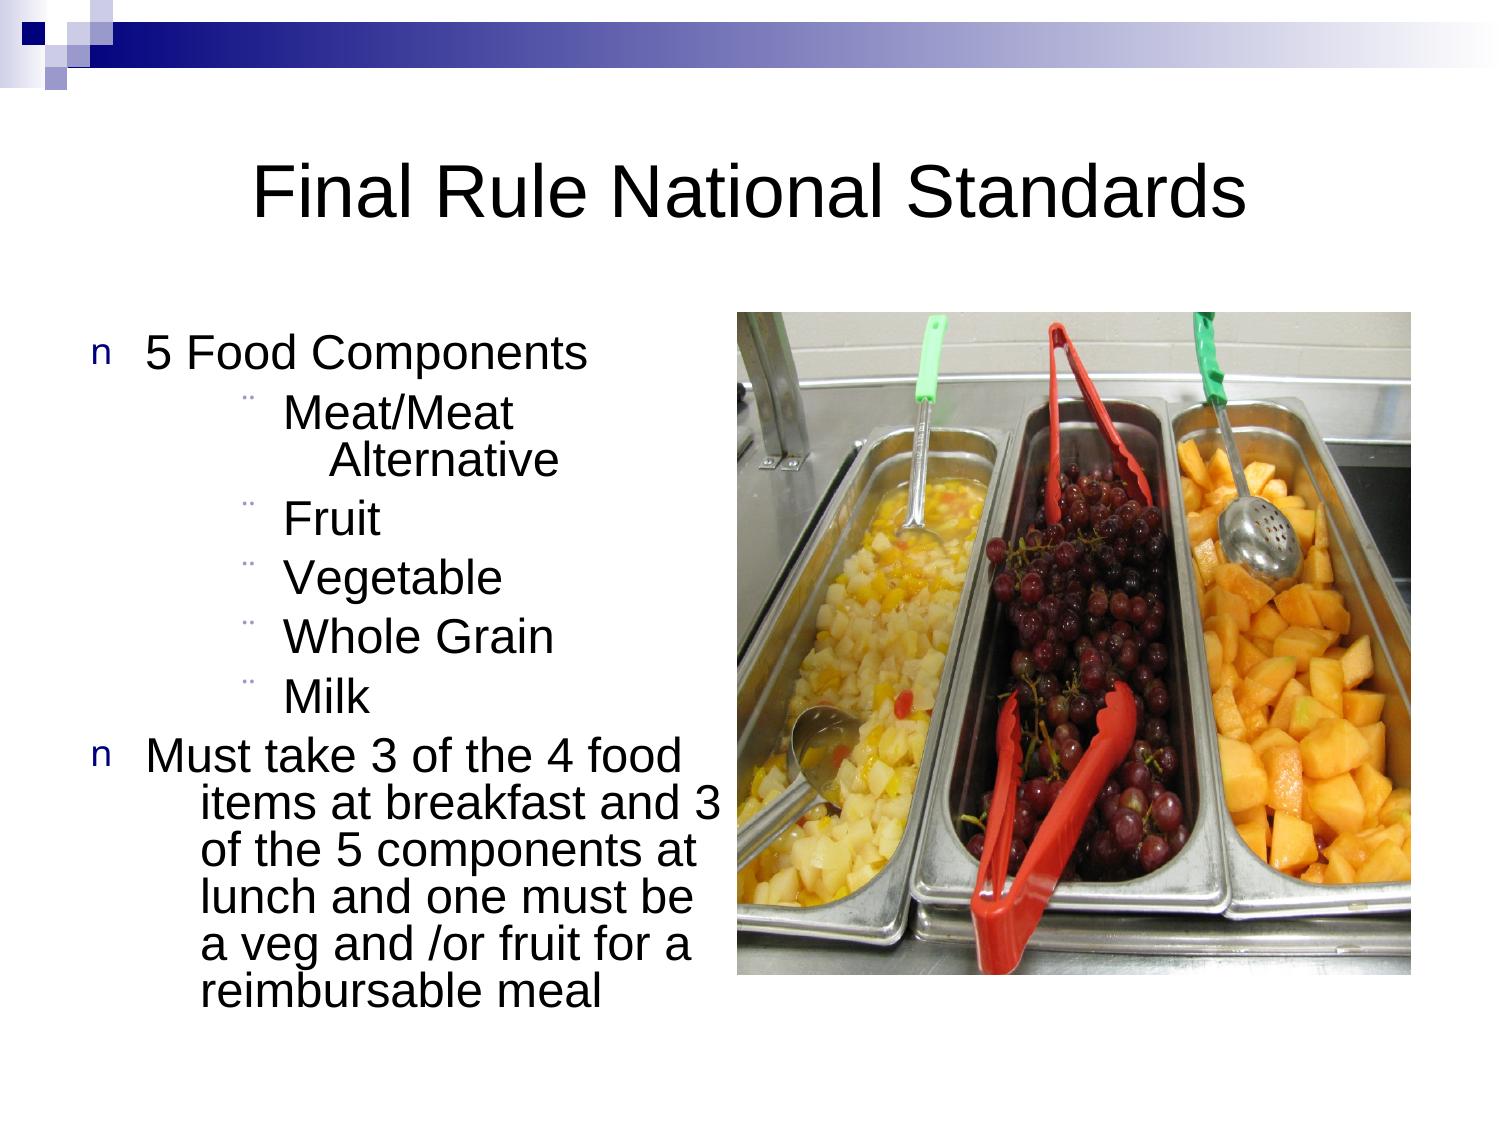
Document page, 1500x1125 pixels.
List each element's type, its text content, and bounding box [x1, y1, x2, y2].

title Final Rule National Standards [75, 75, 1426, 300]
list 5 Food Components Meat/Meat Alternative Fruit Vegetable Whole Grain Milk Must take 3 of the 4 food items at breakfast and 3 of the 5 components at lunch and one must be a veg and /or fruit for a reimbursable meal [75, 324, 738, 1038]
picture [737, 312, 1411, 976]
